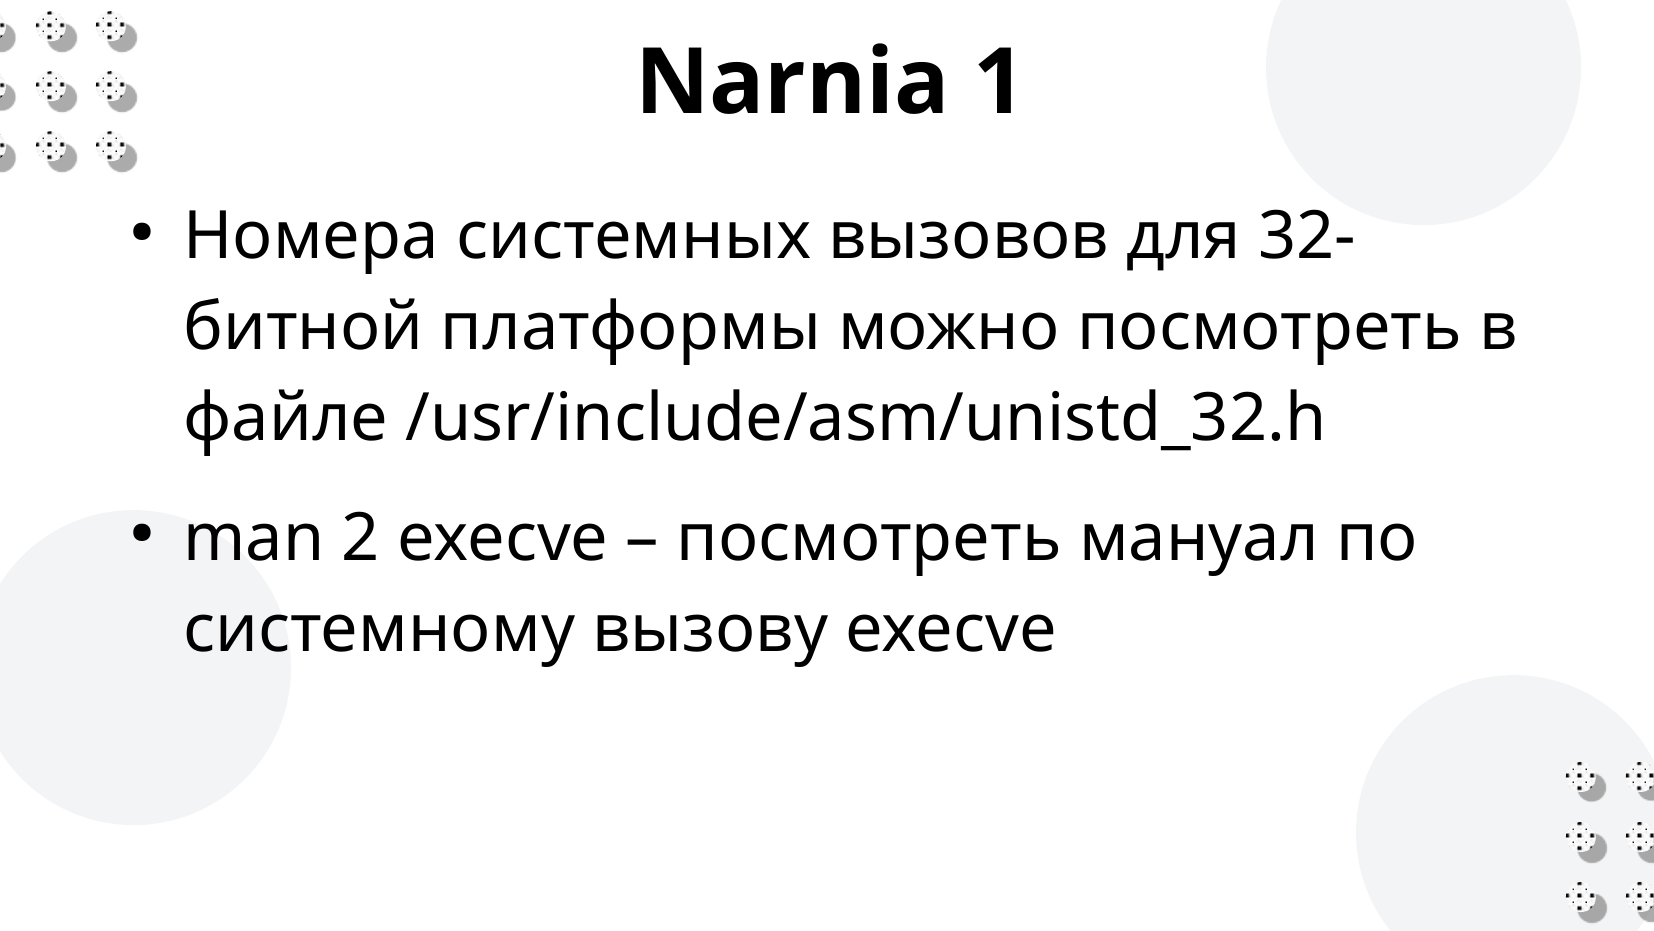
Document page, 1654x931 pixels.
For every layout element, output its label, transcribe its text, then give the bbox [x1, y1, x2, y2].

picture [0, 14, 6, 39]
picture [1625, 821, 1654, 853]
picture [1625, 761, 1654, 792]
picture [35, 11, 66, 42]
picture [0, 134, 7, 159]
picture [1625, 881, 1654, 912]
list Номера системных вызовов для 32-битной платформы можно посмотреть в файле /usr/include/asm/unistd_32.h man 2 execve – посмотреть мануал по системному вызову execve [112, 187, 1538, 788]
picture [1565, 761, 1596, 793]
picture [35, 71, 66, 102]
picture [1565, 882, 1596, 913]
picture [35, 131, 67, 162]
picture [99, 156, 123, 162]
picture [0, 74, 6, 99]
title Narnia 1 [86, 0, 1576, 156]
picture [1565, 821, 1596, 853]
